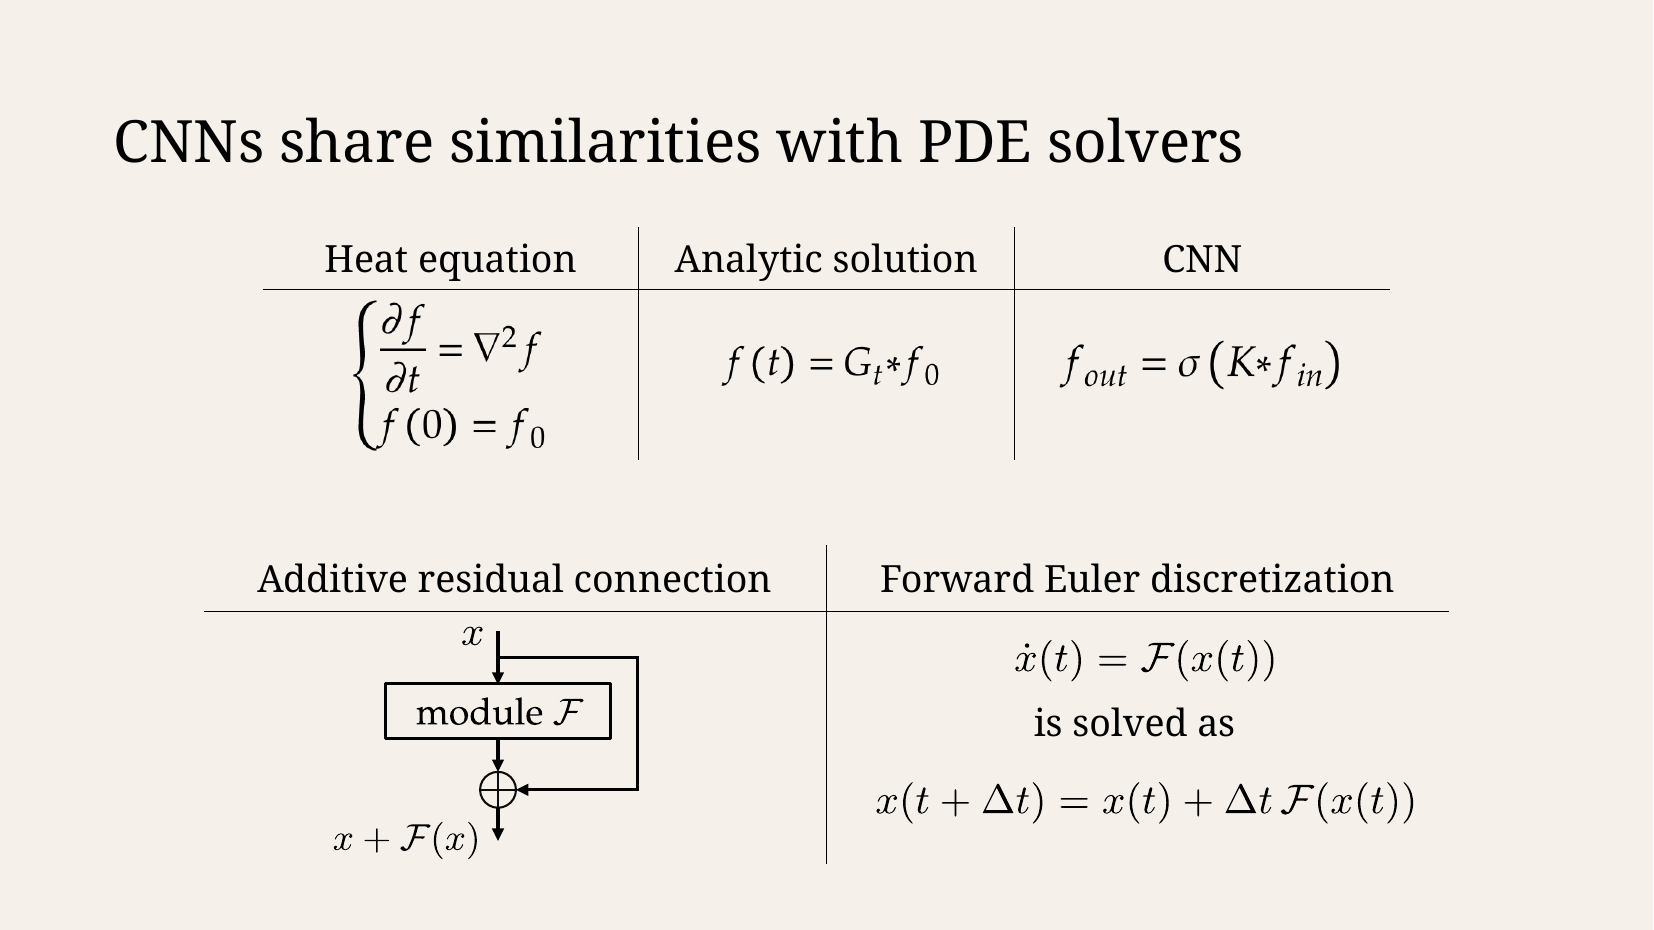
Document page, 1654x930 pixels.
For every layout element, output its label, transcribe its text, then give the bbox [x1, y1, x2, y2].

title CNNs share similarities with PDE solvers [113, 49, 1540, 230]
table_cell [263, 290, 638, 460]
table_cell [827, 612, 1449, 864]
picture [462, 626, 483, 646]
table_cell [1015, 290, 1390, 460]
table_header Heat equation [263, 227, 638, 289]
table_header CNN [1015, 227, 1390, 289]
picture [874, 780, 1415, 826]
picture [332, 820, 479, 861]
table_header Analytic solution [639, 227, 1014, 289]
table_cell [204, 612, 826, 864]
picture [344, 292, 563, 464]
picture [1050, 334, 1351, 399]
table_header Forward Euler discretization [827, 545, 1449, 611]
picture [1013, 638, 1276, 668]
chart [721, 346, 930, 451]
picture [415, 695, 586, 727]
table_header Additive residual connection [204, 545, 826, 611]
text_box is solved as [824, 668, 1445, 752]
table_cell [639, 290, 1014, 460]
picture [712, 336, 951, 399]
